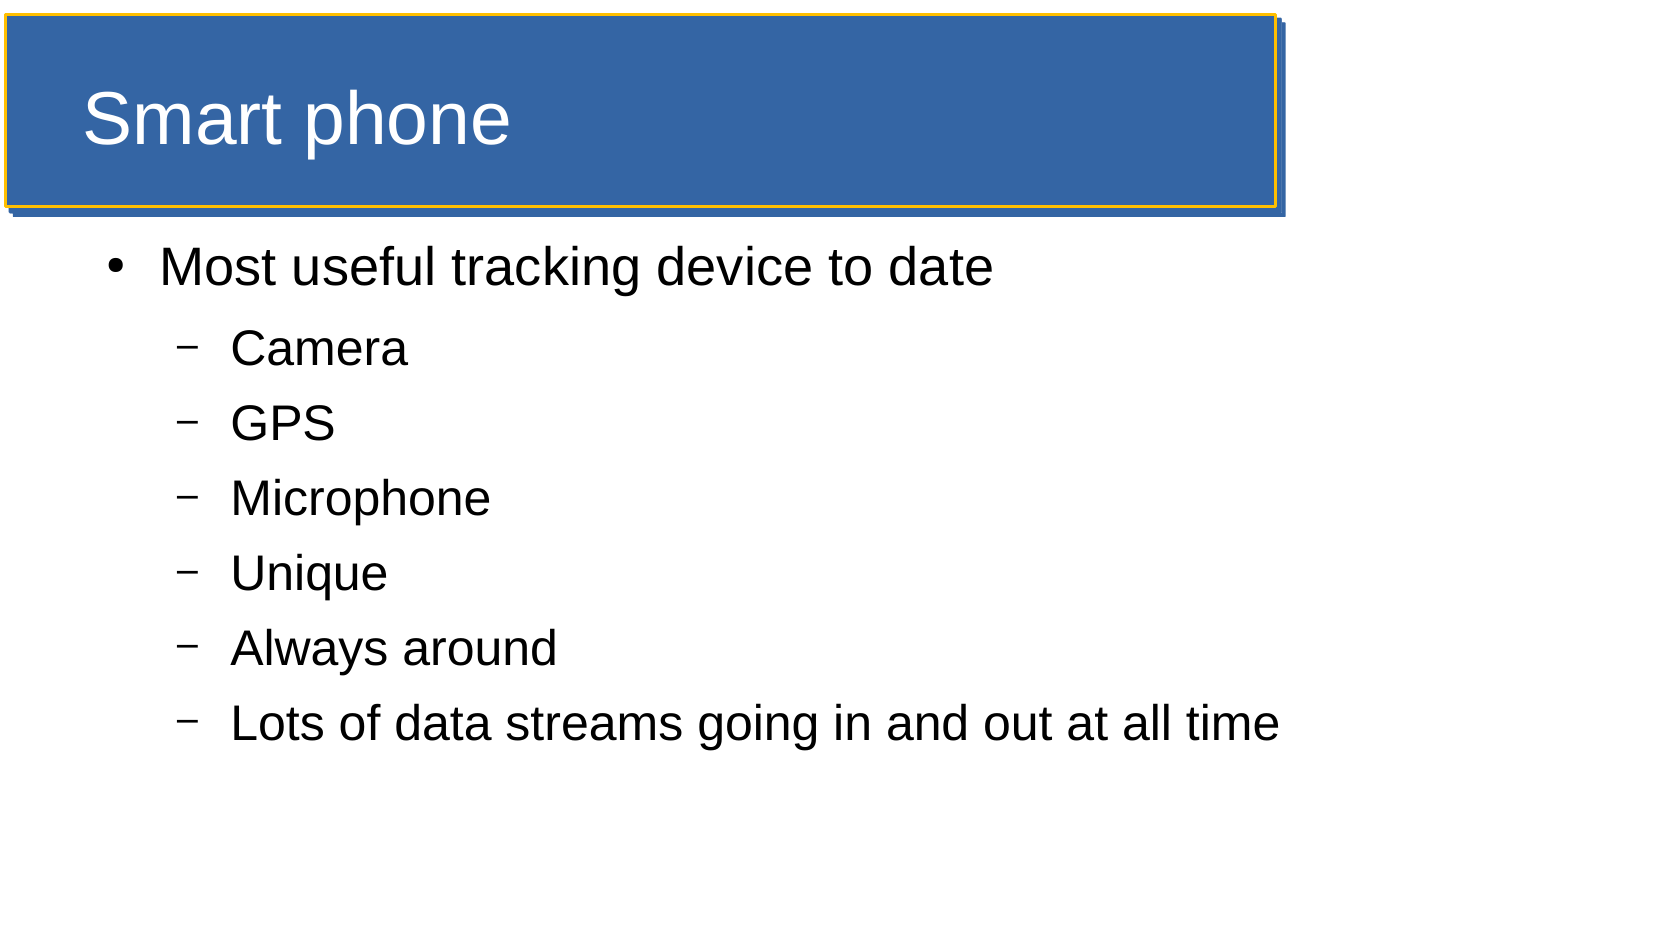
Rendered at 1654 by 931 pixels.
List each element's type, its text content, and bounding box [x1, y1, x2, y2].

title Smart phone [82, 44, 1235, 192]
list Most useful tracking device to date Camera GPS Microphone Unique Always around Lots of data streams going in and out at all time [88, 236, 1565, 798]
